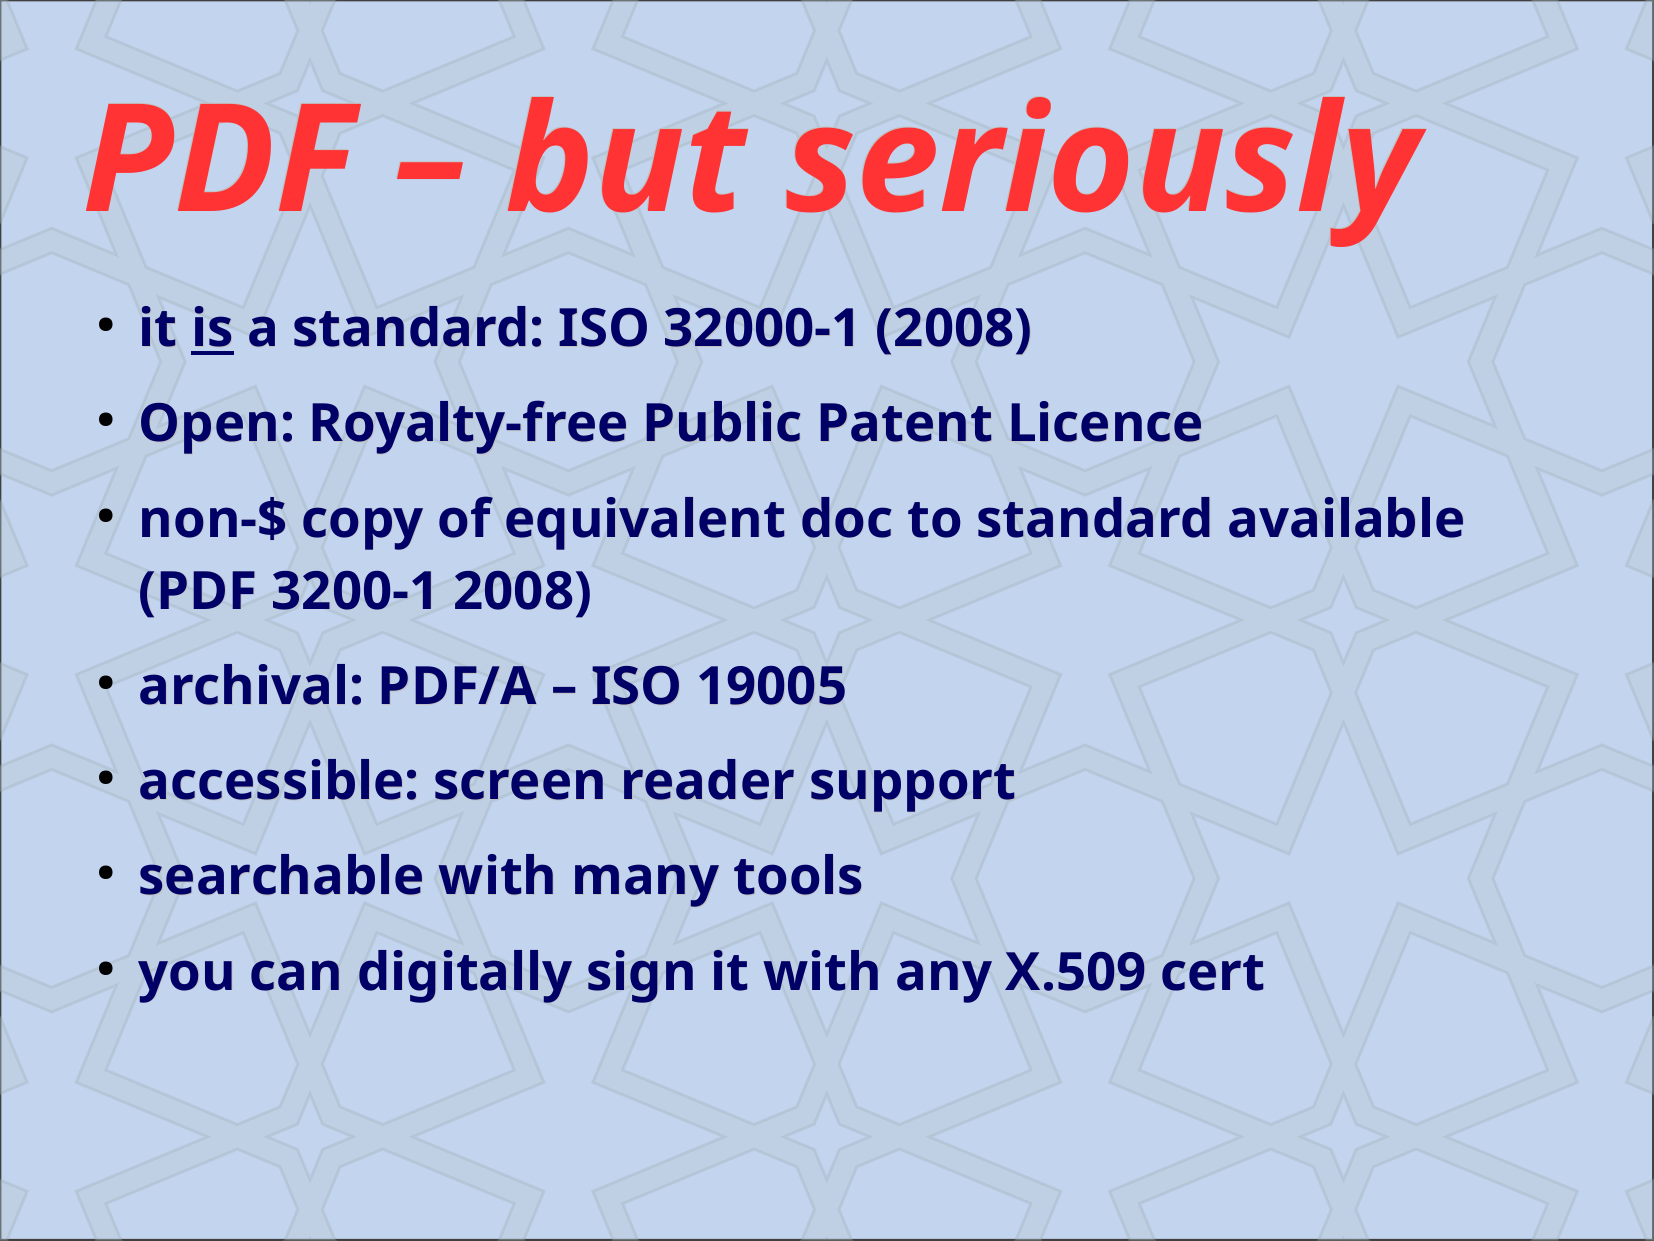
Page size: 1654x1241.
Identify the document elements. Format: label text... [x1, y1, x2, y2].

list it is a standard: ISO 32000-1 (2008) Open: Royalty-free Public Patent Licence non-$ copy of equivalent doc to standard available (PDF 3200-1 2008) archival: PDF/A – ISO 19005 accessible: screen reader support searchable with many tools you can digitally sign it with any X.509 cert [82, 290, 1571, 1010]
title PDF – but seriously [82, 49, 1571, 257]
